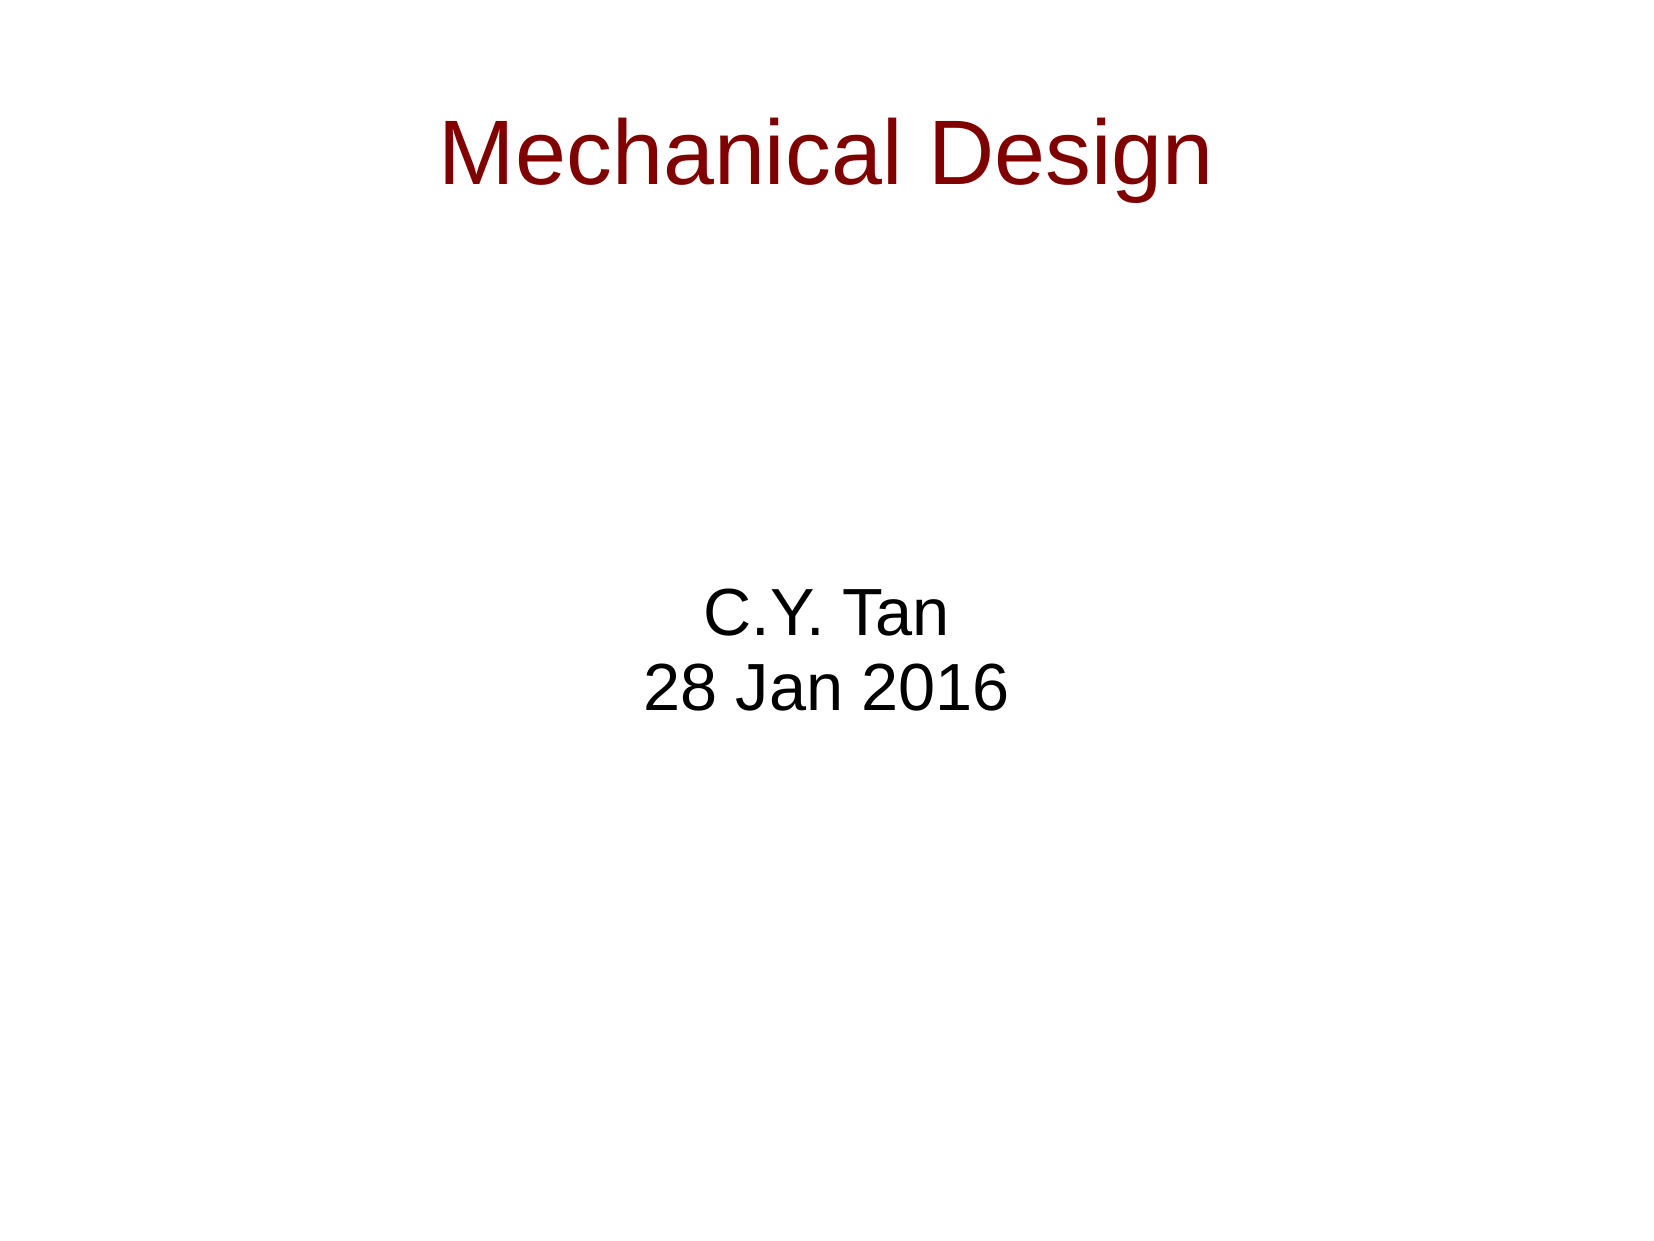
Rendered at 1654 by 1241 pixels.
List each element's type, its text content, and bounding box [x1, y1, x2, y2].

title Mechanical Design [82, 49, 1571, 257]
subtitle C.Y. Tan 28 Jan 2016 [82, 290, 1571, 1010]
